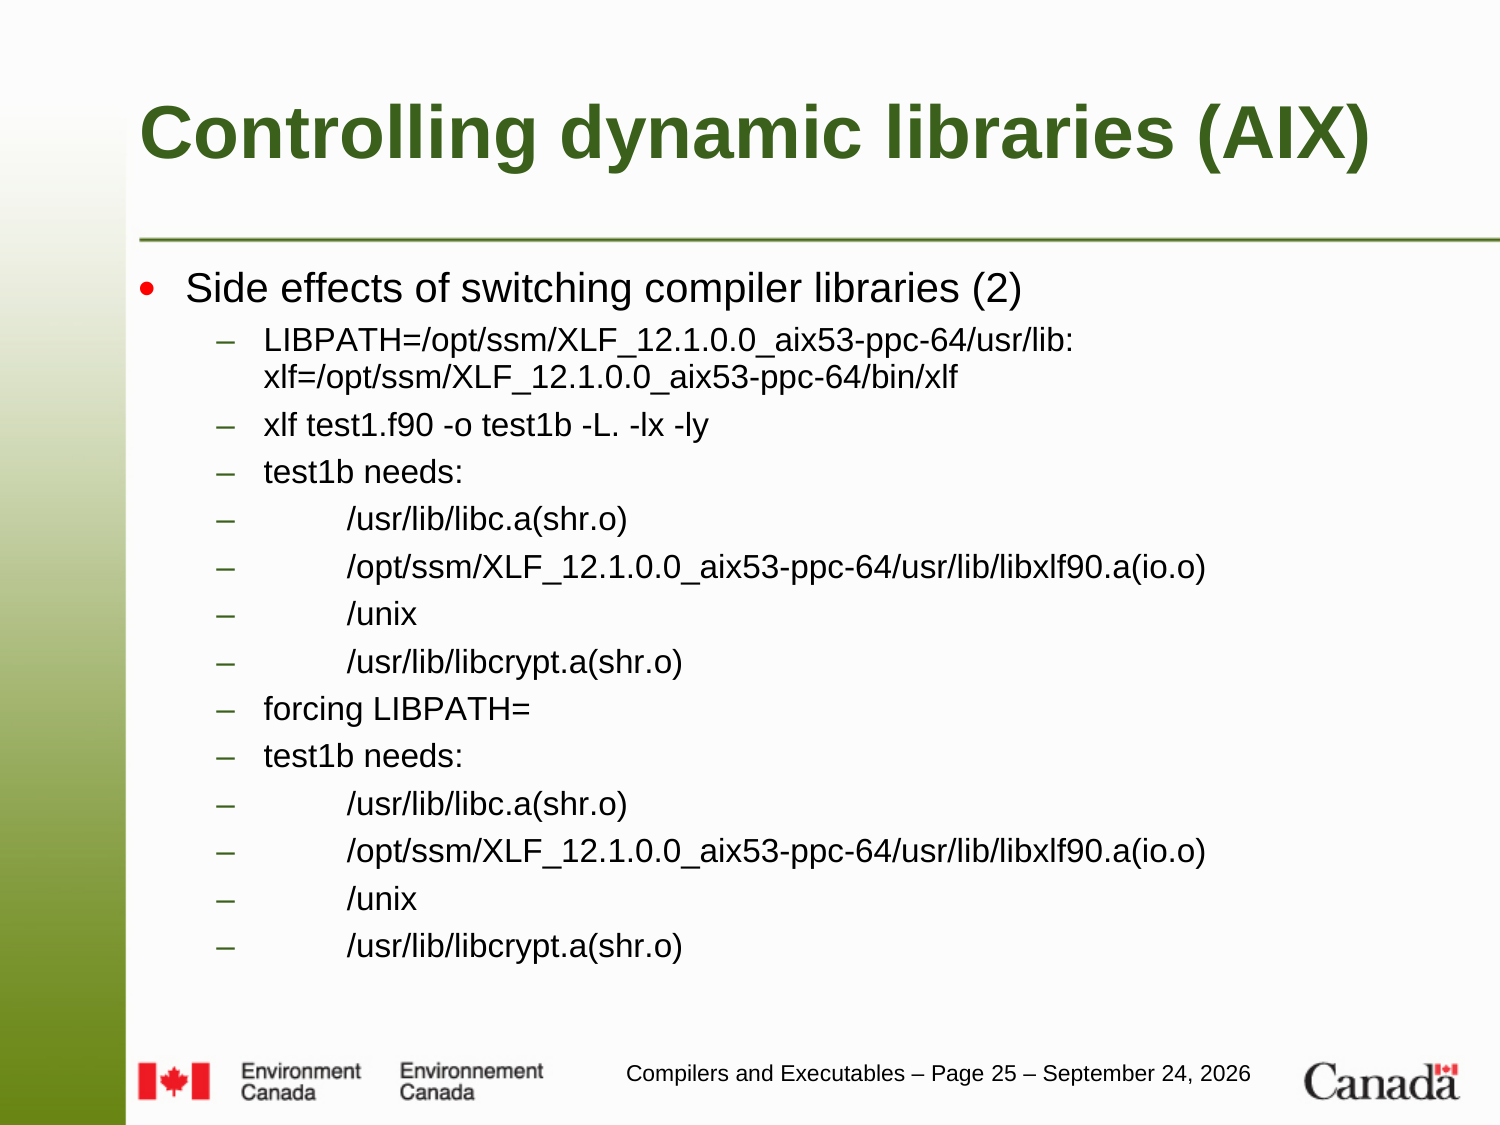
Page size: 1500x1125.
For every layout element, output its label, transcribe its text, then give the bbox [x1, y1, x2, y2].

picture [0, 0, 1500, 1125]
title Controlling dynamic libraries (AIX) [125, 45, 1463, 221]
list Side effects of switching compiler libraries (2) LIBPATH=/opt/ssm/XLF_12.1.0.0_aix53-ppc-64/usr/lib: xlf=/opt/ssm/XLF_12.1.0.0_aix53-ppc-64/bin/xlf xlf test1.f90 -o test1b -L. -lx -ly test1b needs: /usr/lib/libc.a(shr.o) /opt/ssm/XLF_12.1.0.0_aix53-ppc-64/usr/lib/libxlf90.a(io.o) /unix /usr/lib/libcrypt.a(shr.o) forcing LIBPATH= test1b needs: /usr/lib/libc.a(shr.o) /opt/ssm/XLF_12.1.0.0_aix53-ppc-64/usr/lib/libxlf90.a(io.o) /unix /usr/lib/libcrypt.a(shr.o) [123, 257, 1461, 1125]
